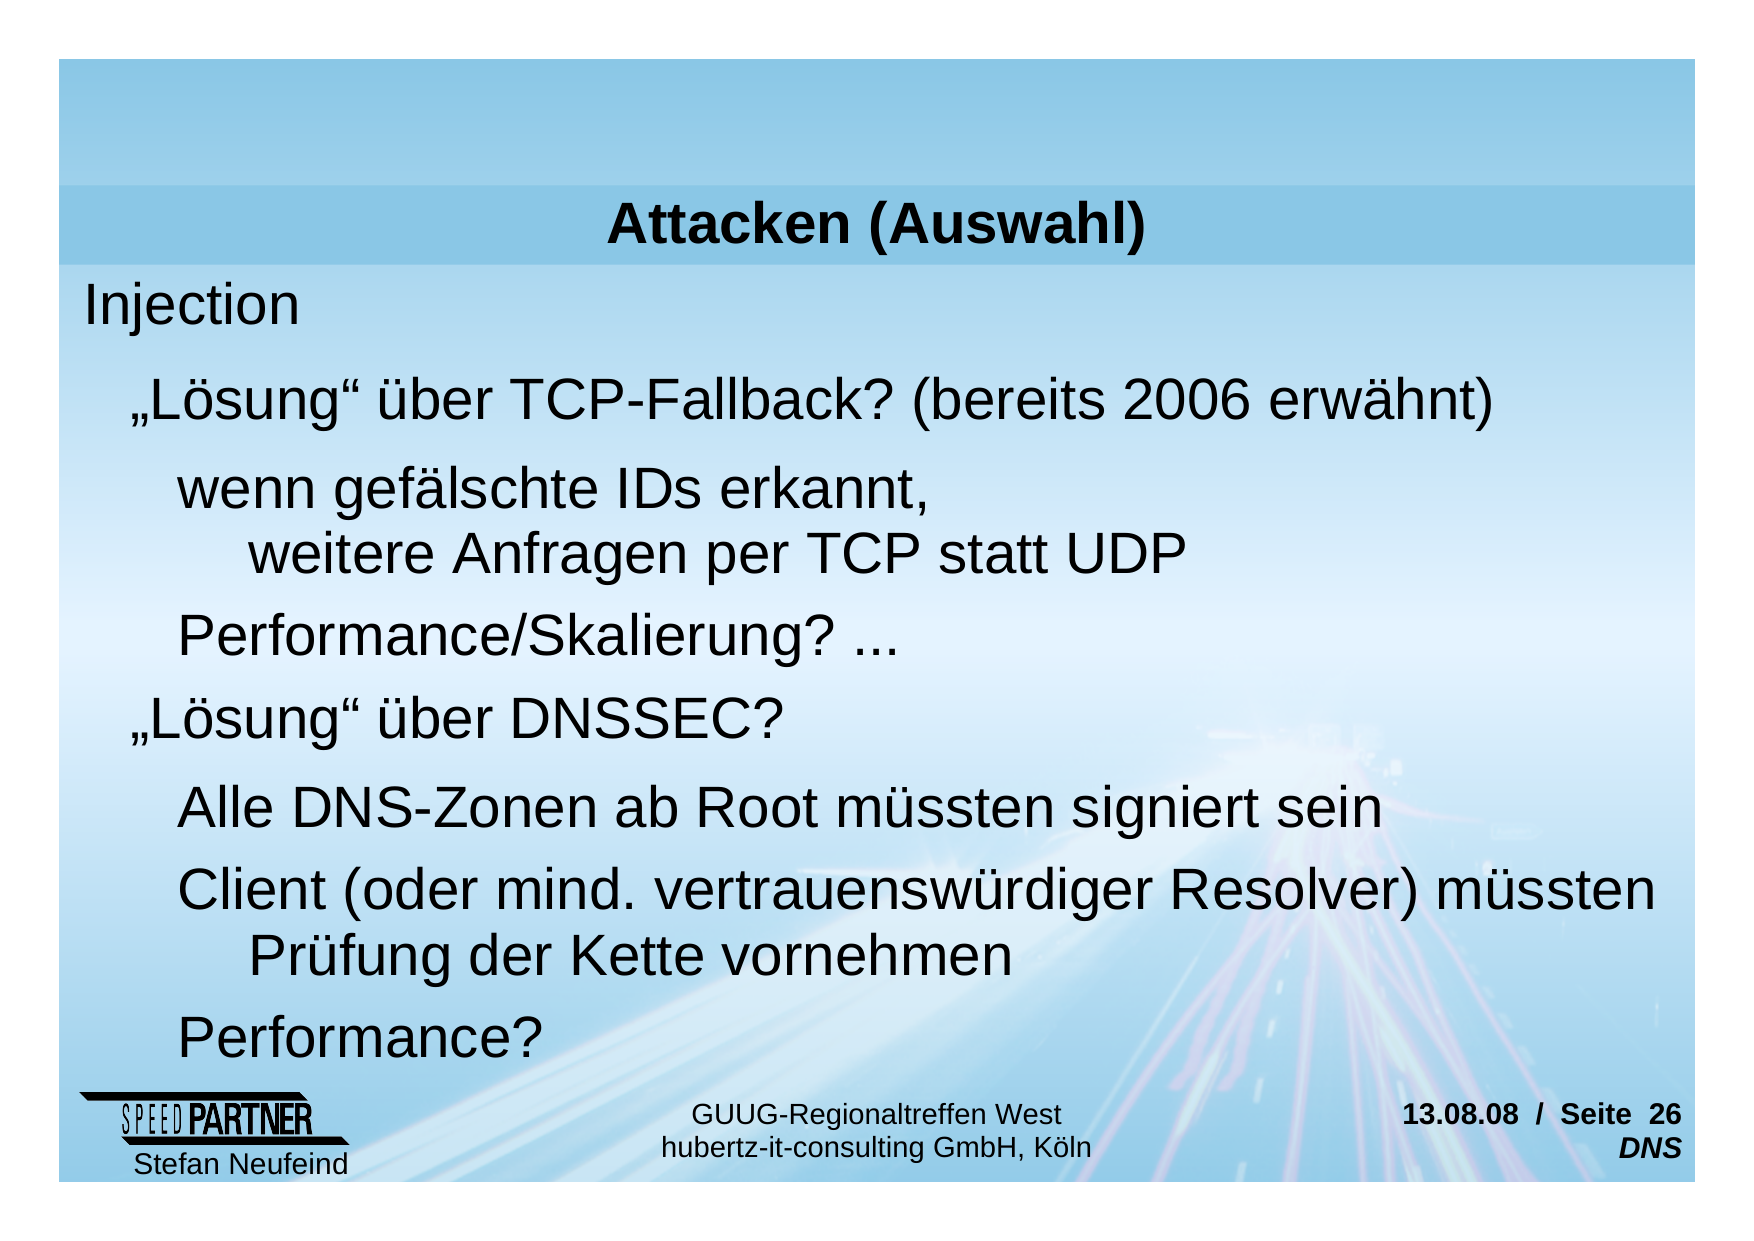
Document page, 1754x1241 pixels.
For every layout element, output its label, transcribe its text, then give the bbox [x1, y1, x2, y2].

picture [59, 265, 1695, 1182]
title Attacken (Auswahl) [59, 191, 1695, 257]
list Injection „Lösung“ über TCP-Fallback? (bereits 2006 erwähnt) wenn gefälschte IDs erkannt, weitere Anfragen per TCP statt UDP Performance/Skalierung? ... „Lösung“ über DNSSEC? Alle DNS-Zonen ab Root müssten signiert sein Client (oder mind. vertrauenswürdiger Resolver) müssten Prüfung der Kette vornehmen Performance? [71, 272, 1695, 1071]
picture [59, 59, 1695, 185]
